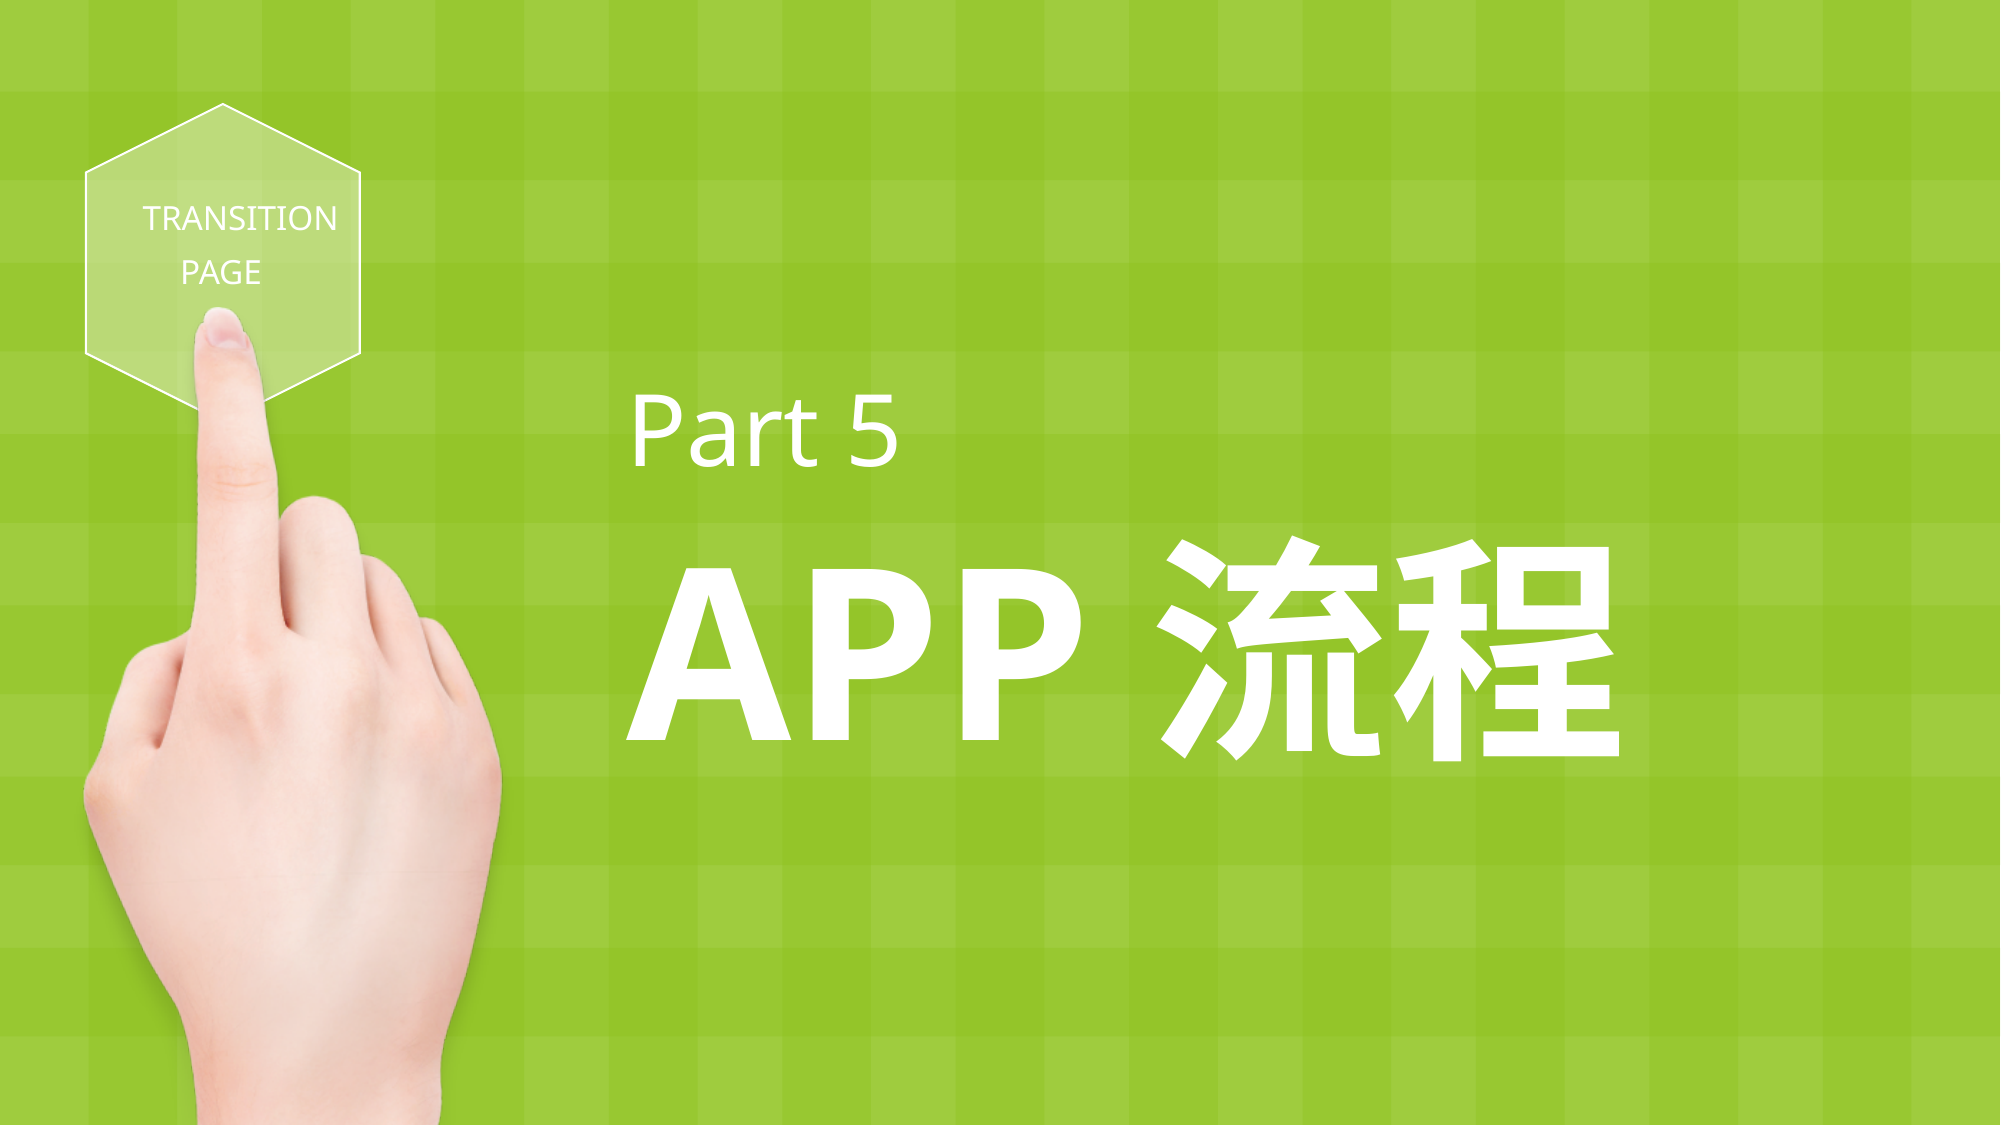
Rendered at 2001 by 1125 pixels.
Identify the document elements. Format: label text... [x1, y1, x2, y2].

text_box Part 5 [611, 359, 901, 491]
text_box TRANSITION PAGE [78, 150, 372, 299]
text_box APP流程 [611, 491, 1626, 798]
